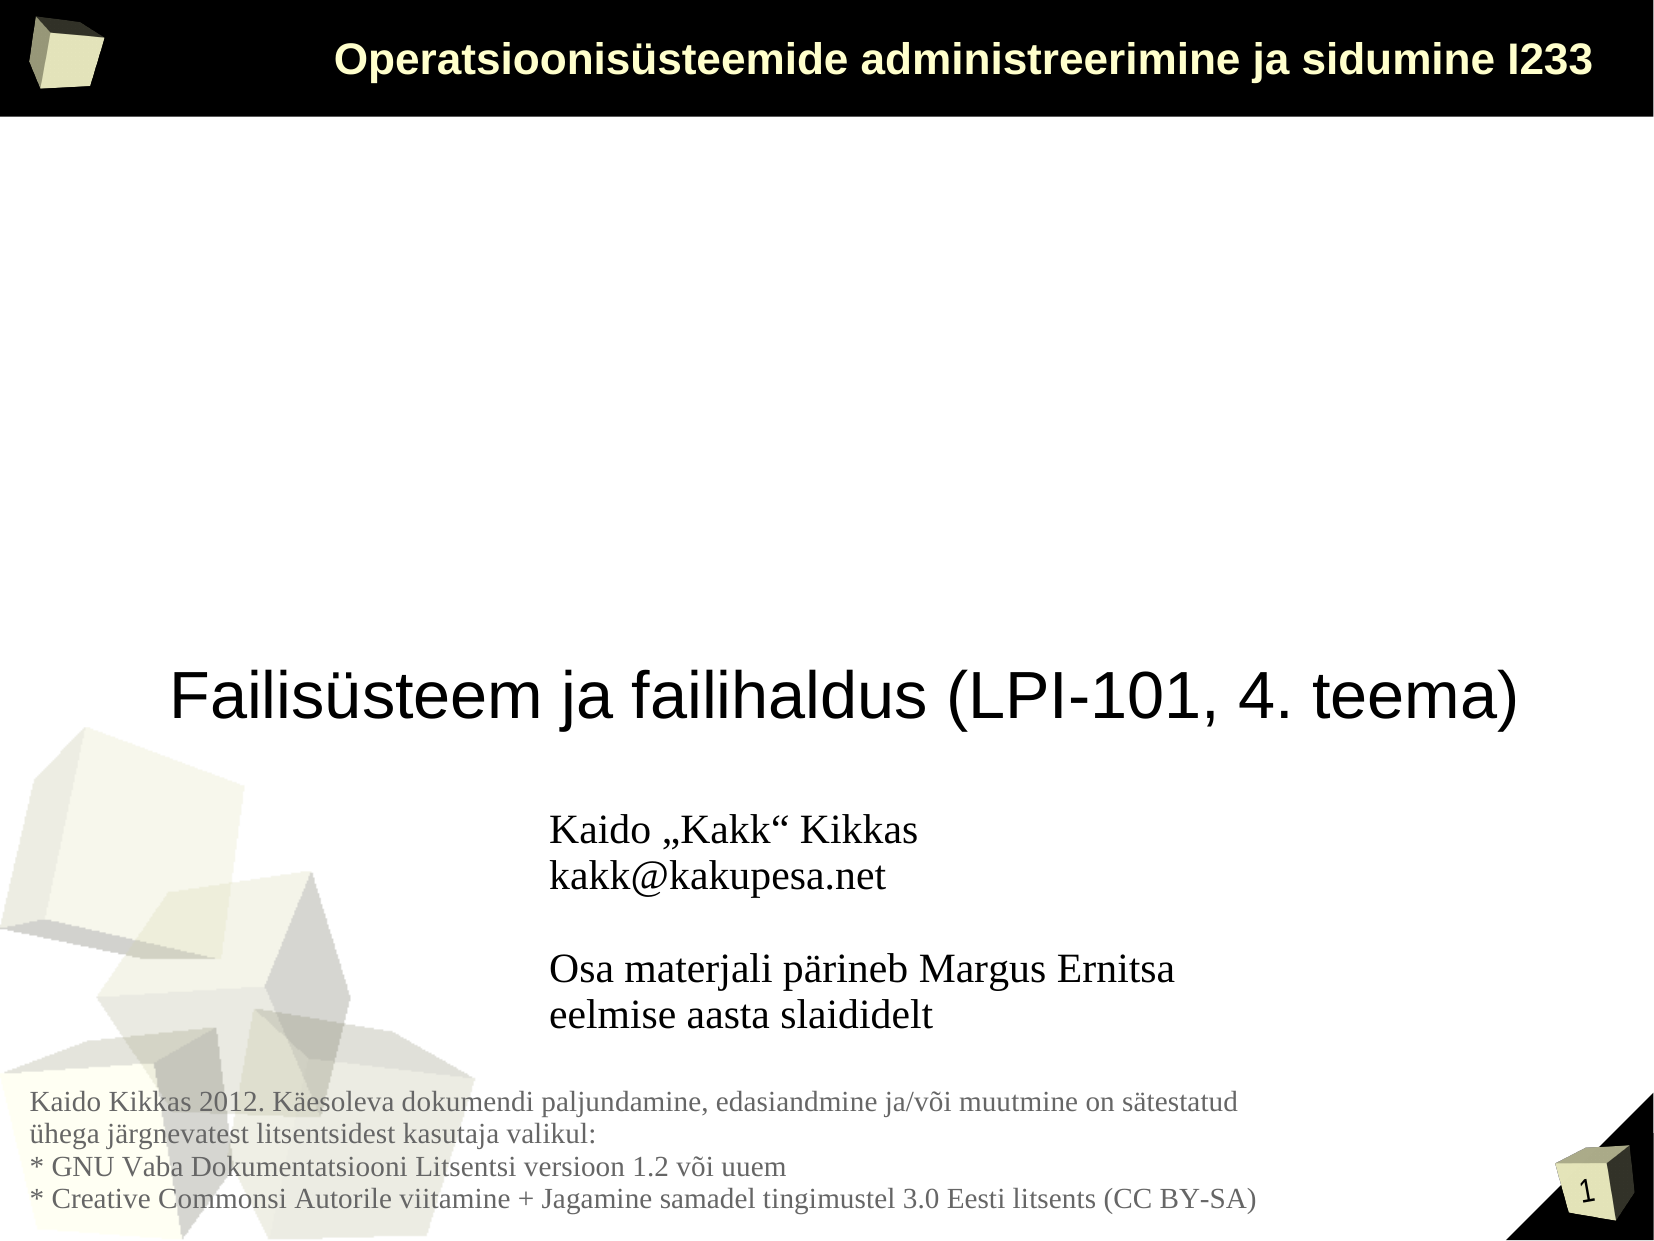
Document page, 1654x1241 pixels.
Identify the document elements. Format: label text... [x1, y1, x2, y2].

text_box Kaido Kikkas 2012. Käesoleva dokumendi paljundamine, edasiandmine ja/või muutmine on sätestatud ühega järgnevatest litsentsidest kasutaja valikul: * GNU Vaba Dokumentatsiooni Litsentsi versioon 1.2 või uuem * Creative Commonsi Autorile viitamine + Jagamine samadel tingimustel 3.0 Eesti litsents (CC BY-SA) [29, 1085, 1536, 1215]
title Operatsioonisüsteemide administreerimine ja sidumine I233 [118, 0, 1595, 119]
text_box Kaido „Kakk“ Kikkas kakk@kakupesa.net Osa materjali pärineb Margus Ernitsa eelmise aasta slaididelt [549, 806, 1288, 1038]
subtitle Failisüsteem ja failihaldus (LPI-101, 4. teema) [44, 177, 1611, 1214]
picture [0, 726, 477, 1241]
